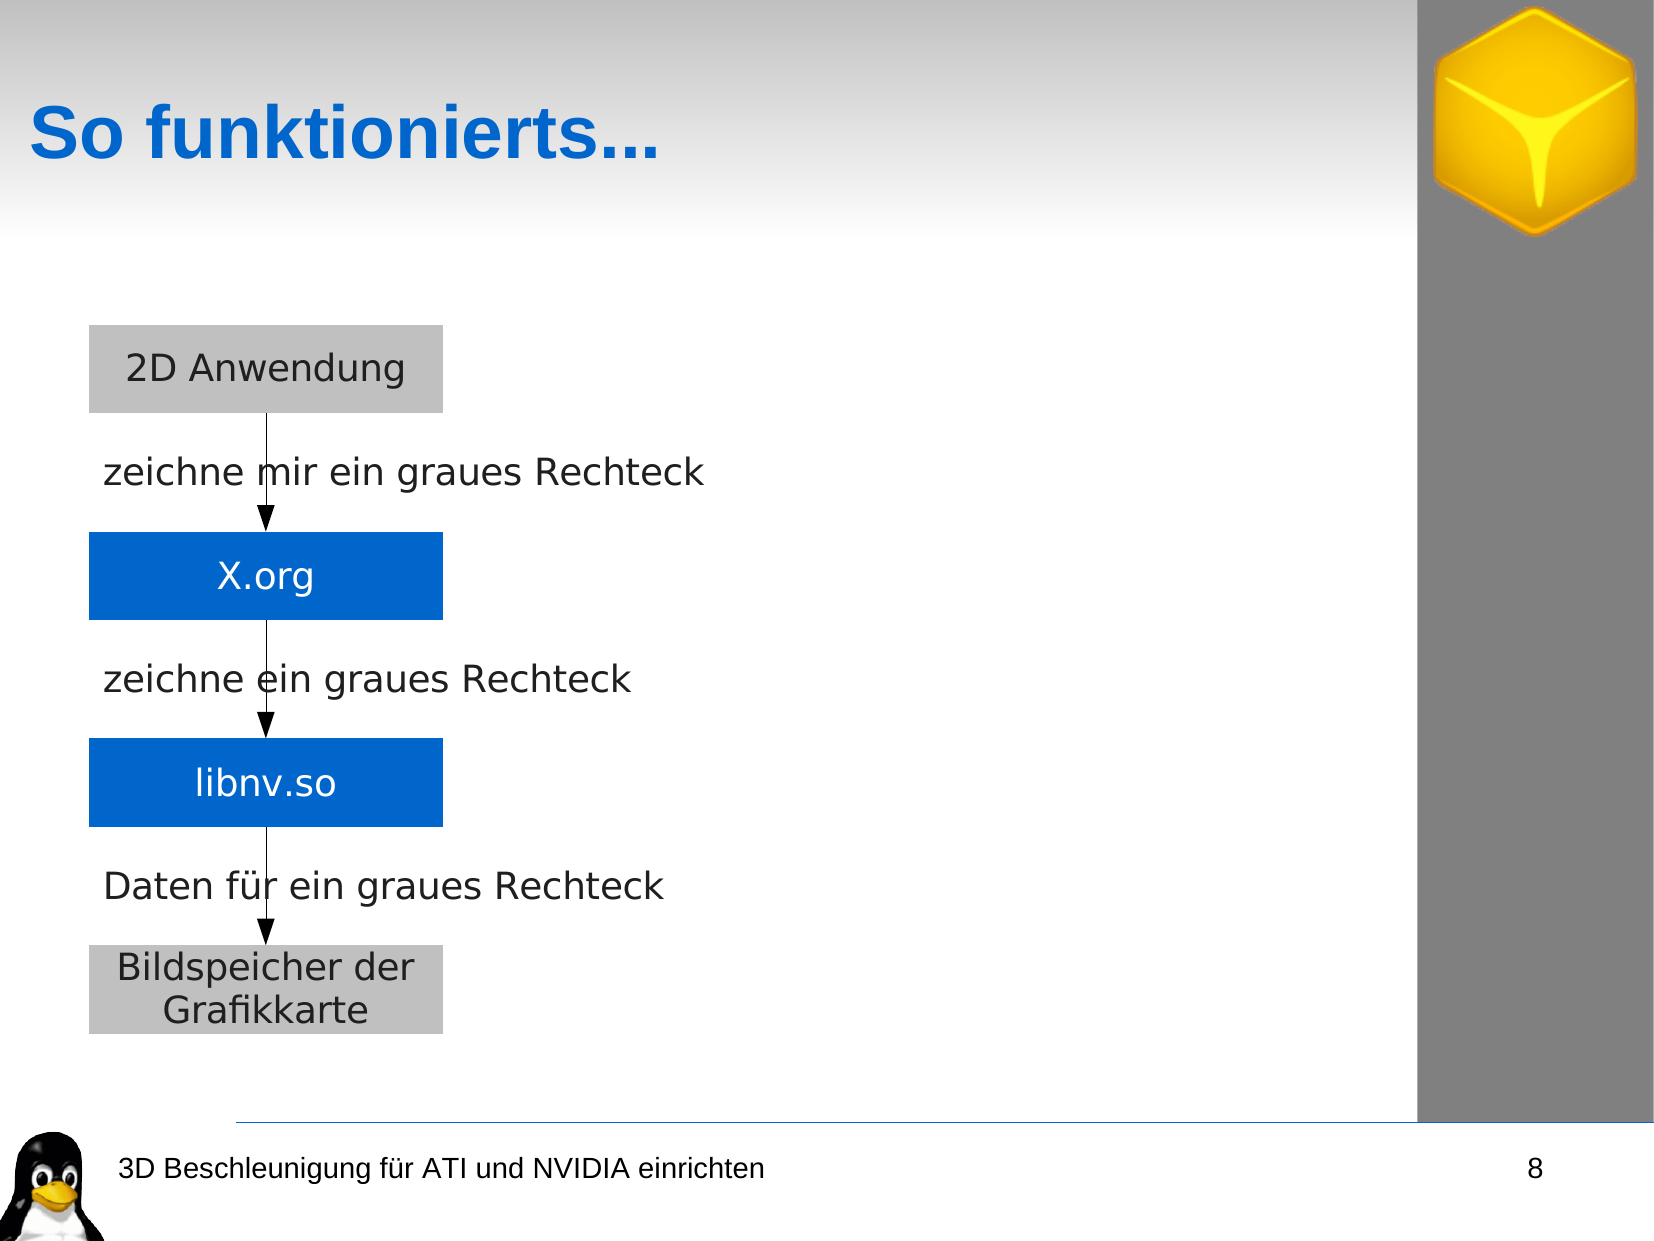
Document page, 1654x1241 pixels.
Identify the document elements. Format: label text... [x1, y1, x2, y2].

chart [29, 265, 1388, 1093]
title So funktionierts... [29, 29, 1388, 237]
picture [0, 1121, 148, 1241]
picture [1433, 6, 1638, 237]
picture [139, 1160, 148, 1176]
